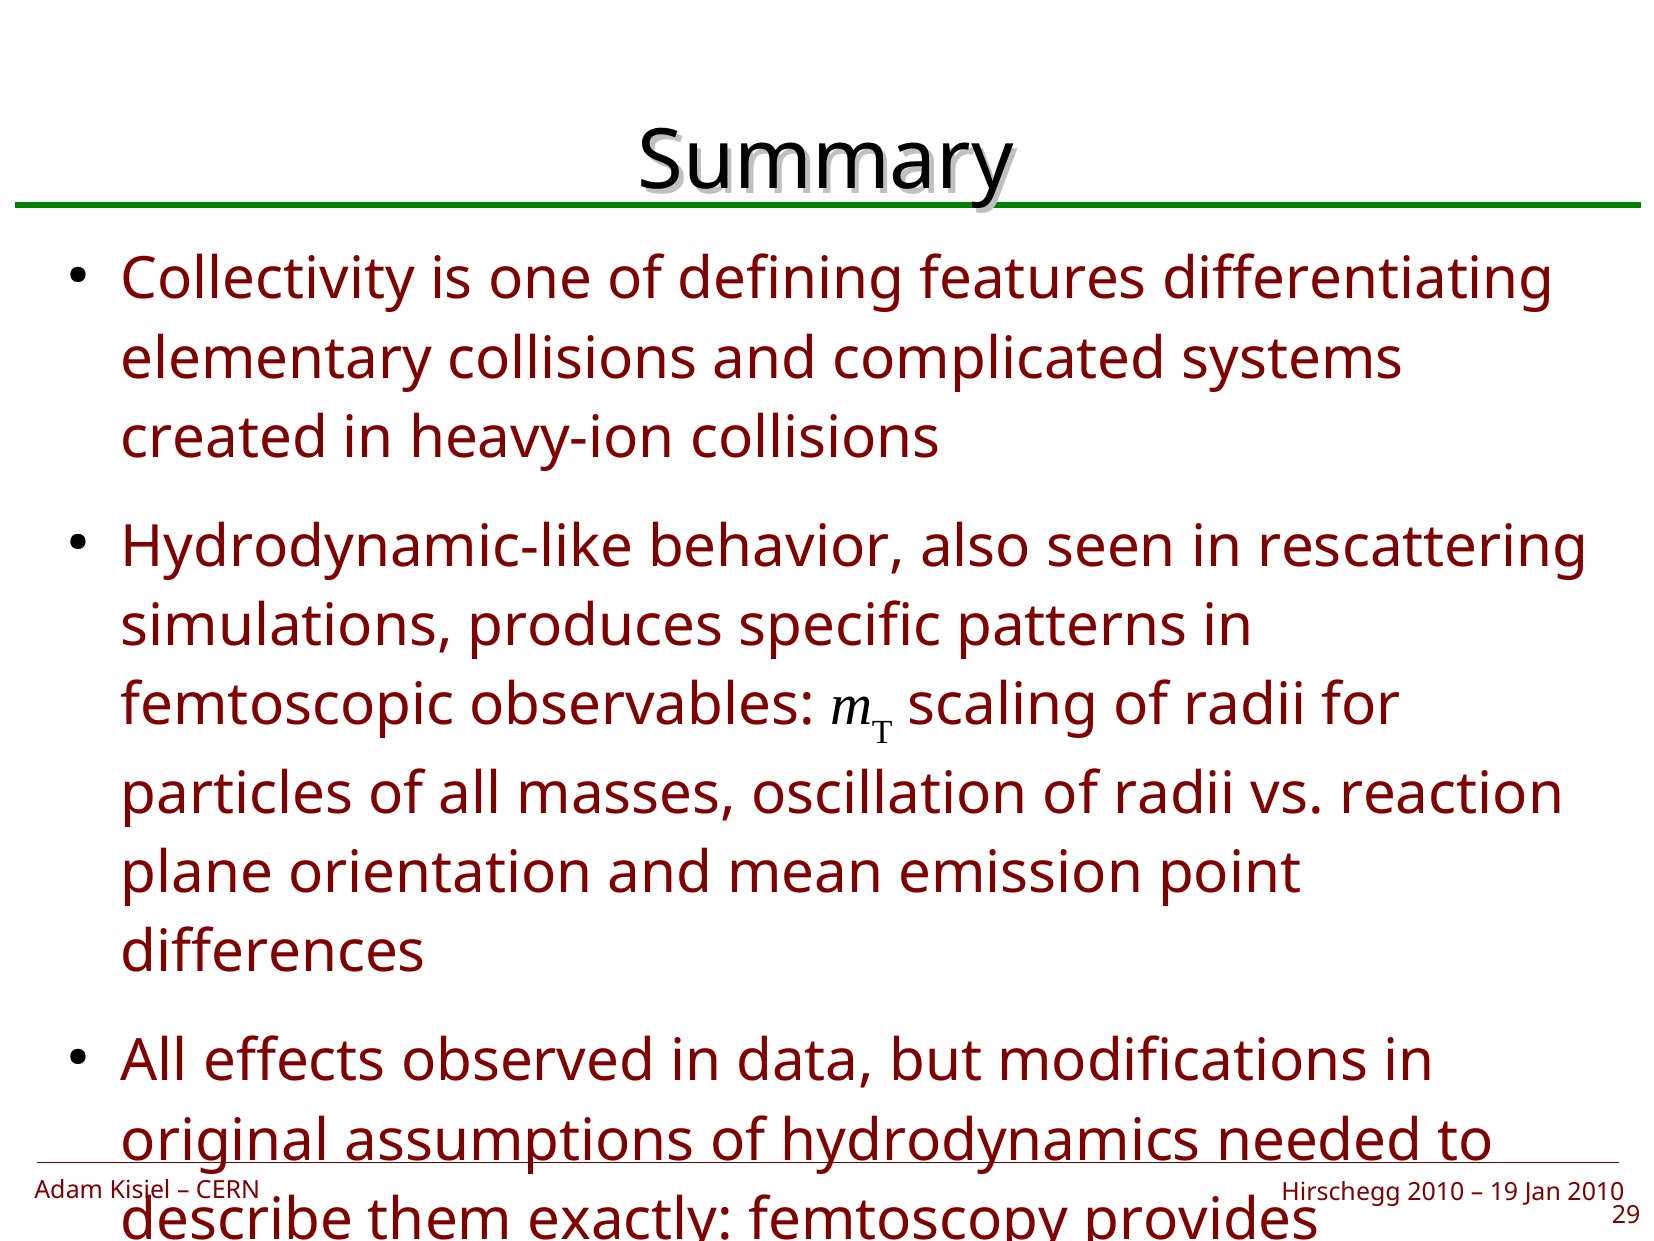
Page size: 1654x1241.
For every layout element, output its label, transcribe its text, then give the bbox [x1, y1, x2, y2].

title Summary [119, 52, 1532, 236]
list Collectivity is one of defining features differentiating elementary collisions and complicated systems created in heavy-ion collisions Hydrodynamic-like behavior, also seen in rescattering simulations, produces specific patterns in femtoscopic observables: mT scaling of radii for particles of all masses, oscillation of radii vs. reaction plane orientation and mean emission point differences All effects observed in data, but modifications in original assumptions of hydrodynamics needed to describe them exactly: femtoscopy provides important constraints on the physics assumptions [50, 236, 1591, 1154]
